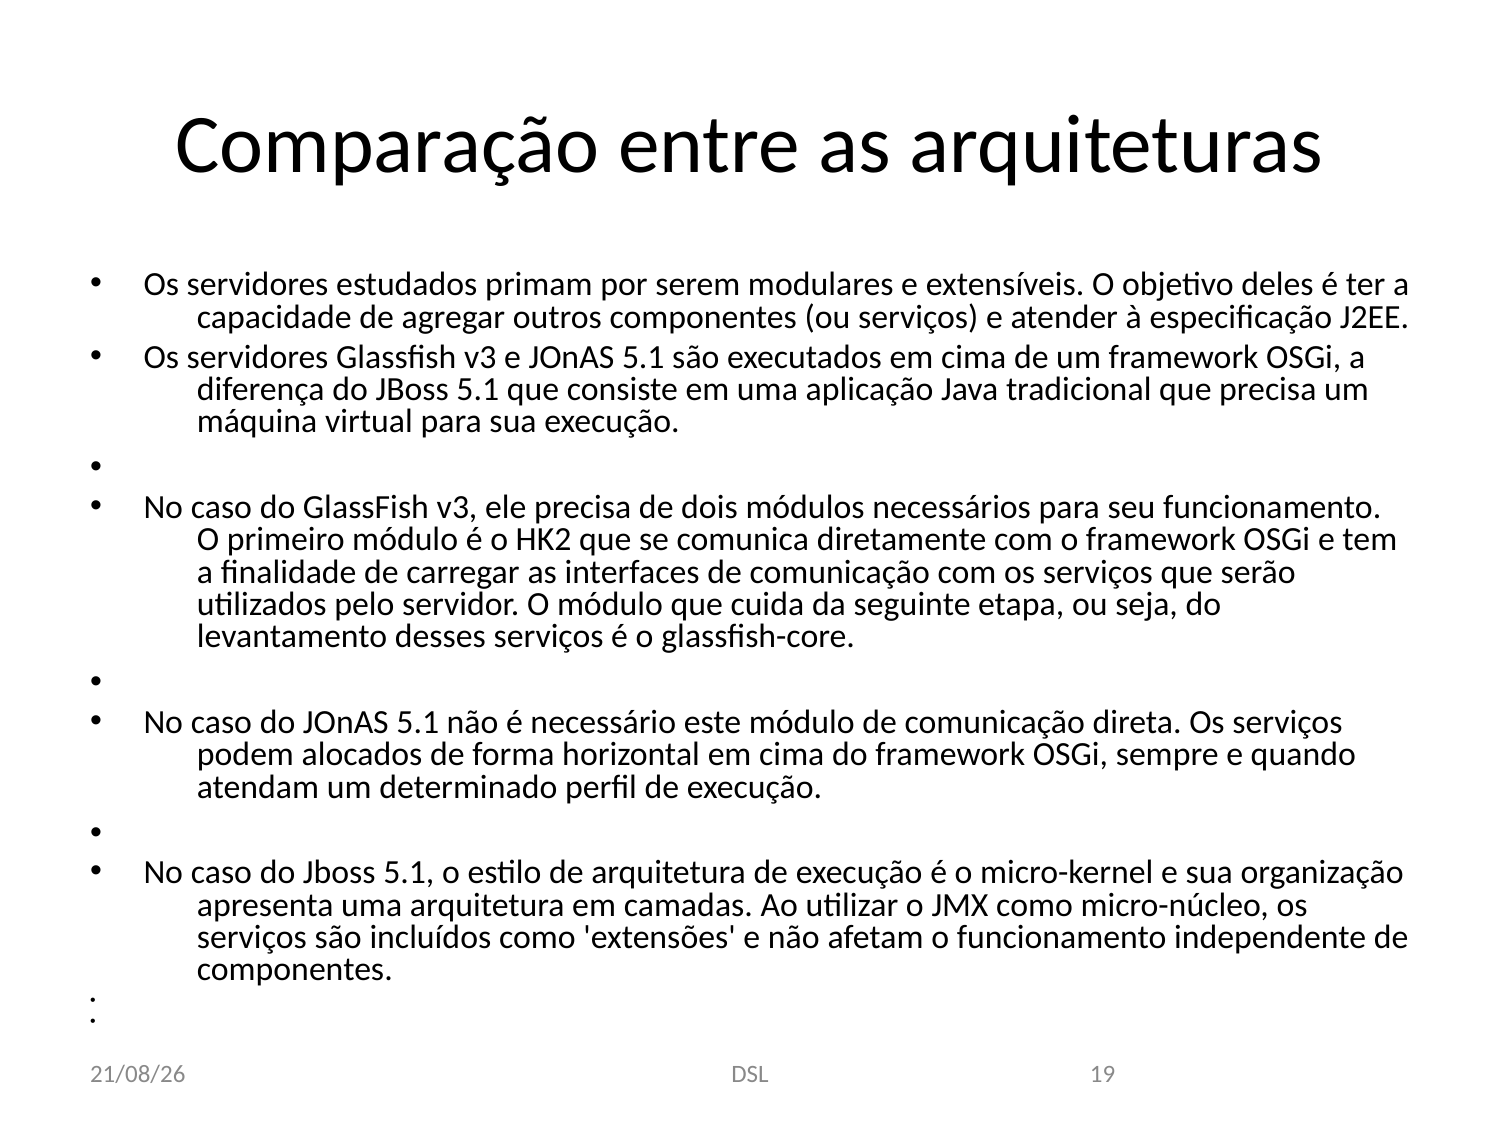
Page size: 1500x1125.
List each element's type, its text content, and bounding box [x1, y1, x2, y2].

text_box 15/12/2009 [75, 1042, 426, 1103]
text_box DSL [512, 1042, 988, 1103]
title Comparação entre as arquiteturas [75, 45, 1426, 233]
text_box ‹#› [1074, 1042, 1426, 1103]
list Os servidores estudados primam por serem modulares e extensíveis. O objetivo deles é ter a capacidade de agregar outros componentes (ou serviços) e atender à especificação J2EE. Os servidores Glassfish v3 e JOnAS 5.1 são executados em cima de um framework OSGi, a diferença do JBoss 5.1 que consiste em uma aplicação Java tradicional que precisa um máquina virtual para sua execução. No caso do GlassFish v3, ele precisa de dois módulos necessários para seu funcionamento. O primeiro módulo é o HK2 que se comunica diretamente com o framework OSGi e tem a finalidade de carregar as interfaces de comunicação com os serviços que serão utilizados pelo servidor. O módulo que cuida da seguinte etapa, ou seja, do levantamento desses serviços é o glassfish-core. No caso do JOnAS 5.1 não é necessário este módulo de comunicação direta. Os serviços podem alocados de forma horizontal em cima do framework OSGi, sempre e quando atendam um determinado perfil de execução. No caso do Jboss 5.1, o estilo de arquitetura de execução é o micro-kernel e sua organização apresenta uma arquitetura em camadas. Ao utilizar o JMX como micro-núcleo, os serviços são incluídos como 'extensões' e não afetam o funcionamento independente de componentes. [75, 262, 1426, 1005]
